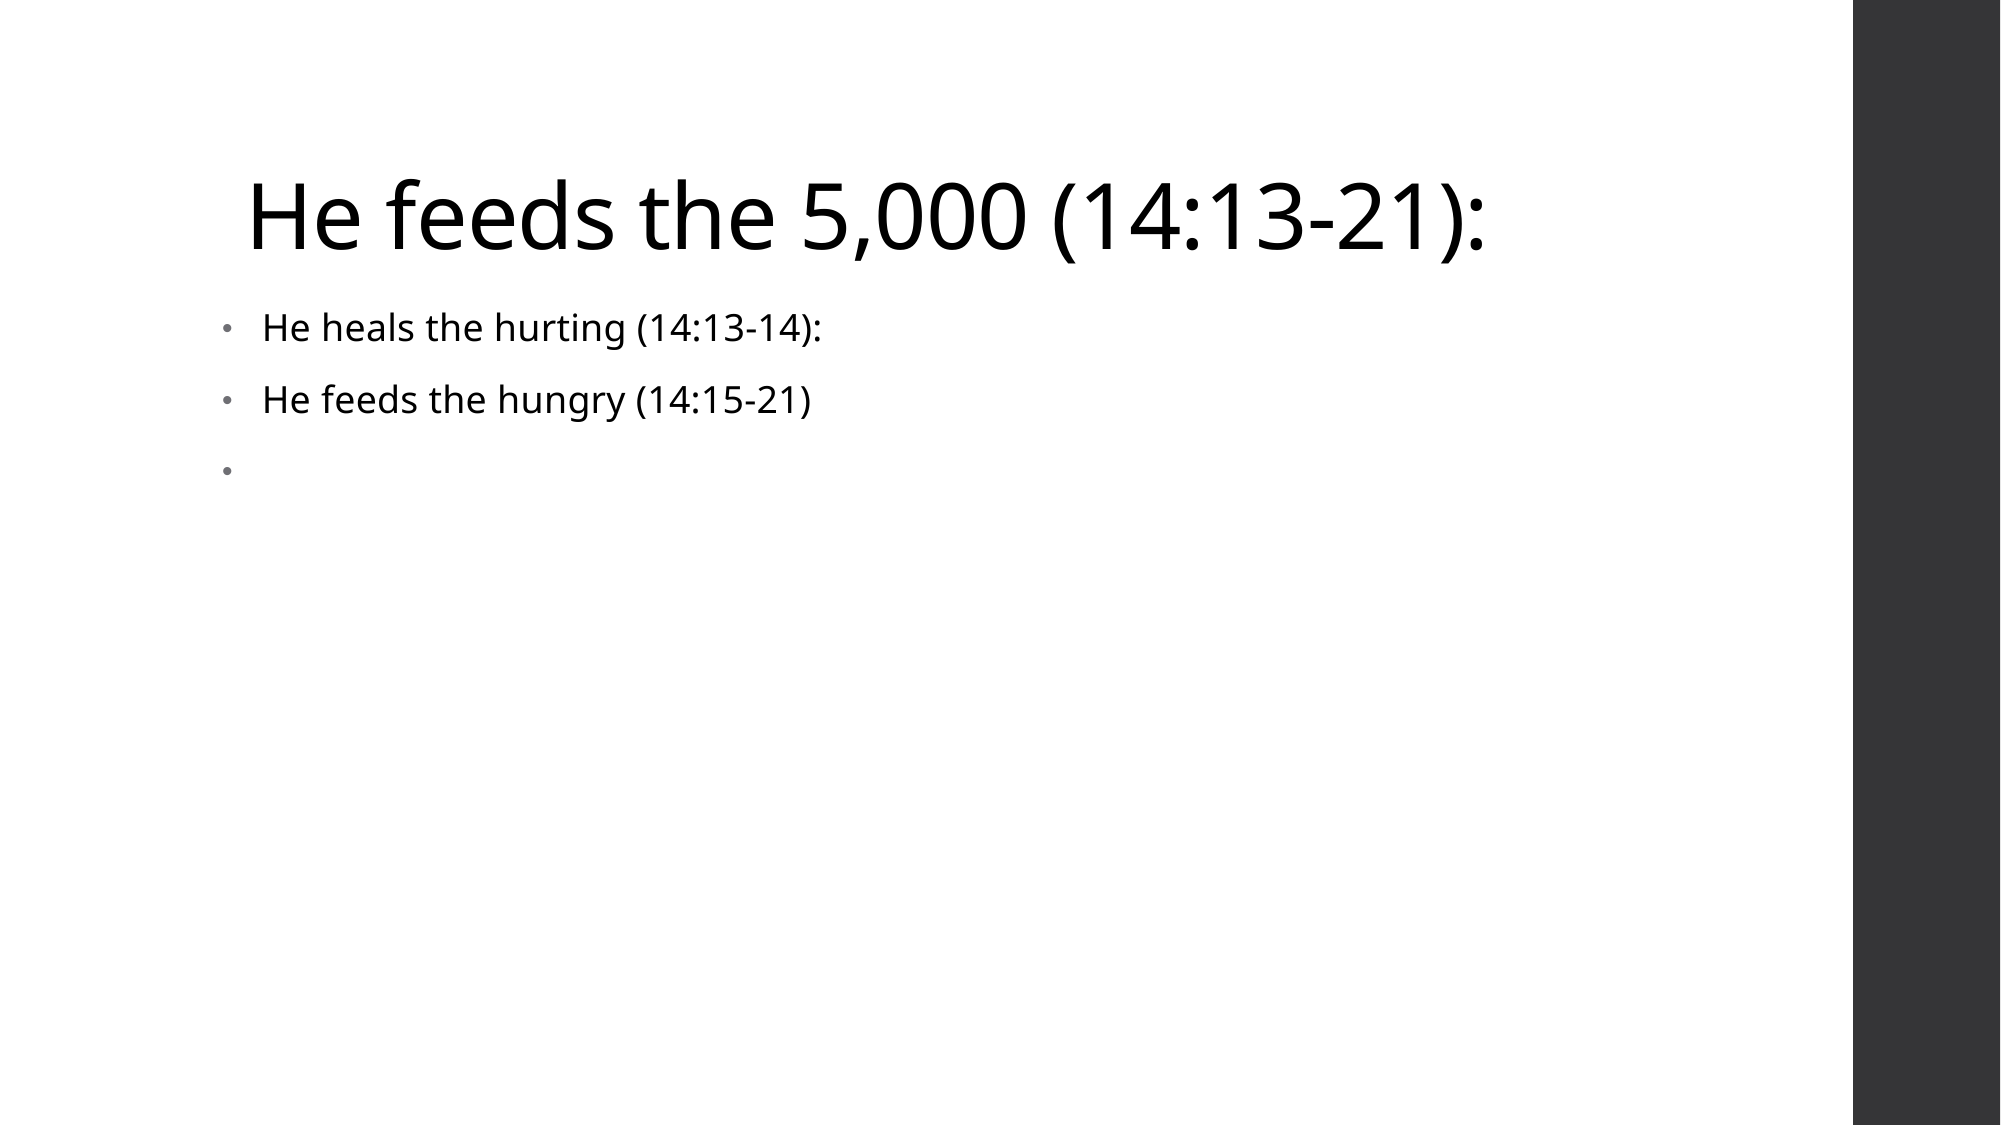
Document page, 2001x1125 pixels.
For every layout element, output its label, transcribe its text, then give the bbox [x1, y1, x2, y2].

title He feeds the 5,000 (14:13-21): [206, 60, 1797, 278]
list He heals the hurting (14:13-14): He feeds the hungry (14:15-21) [206, 299, 1617, 1014]
